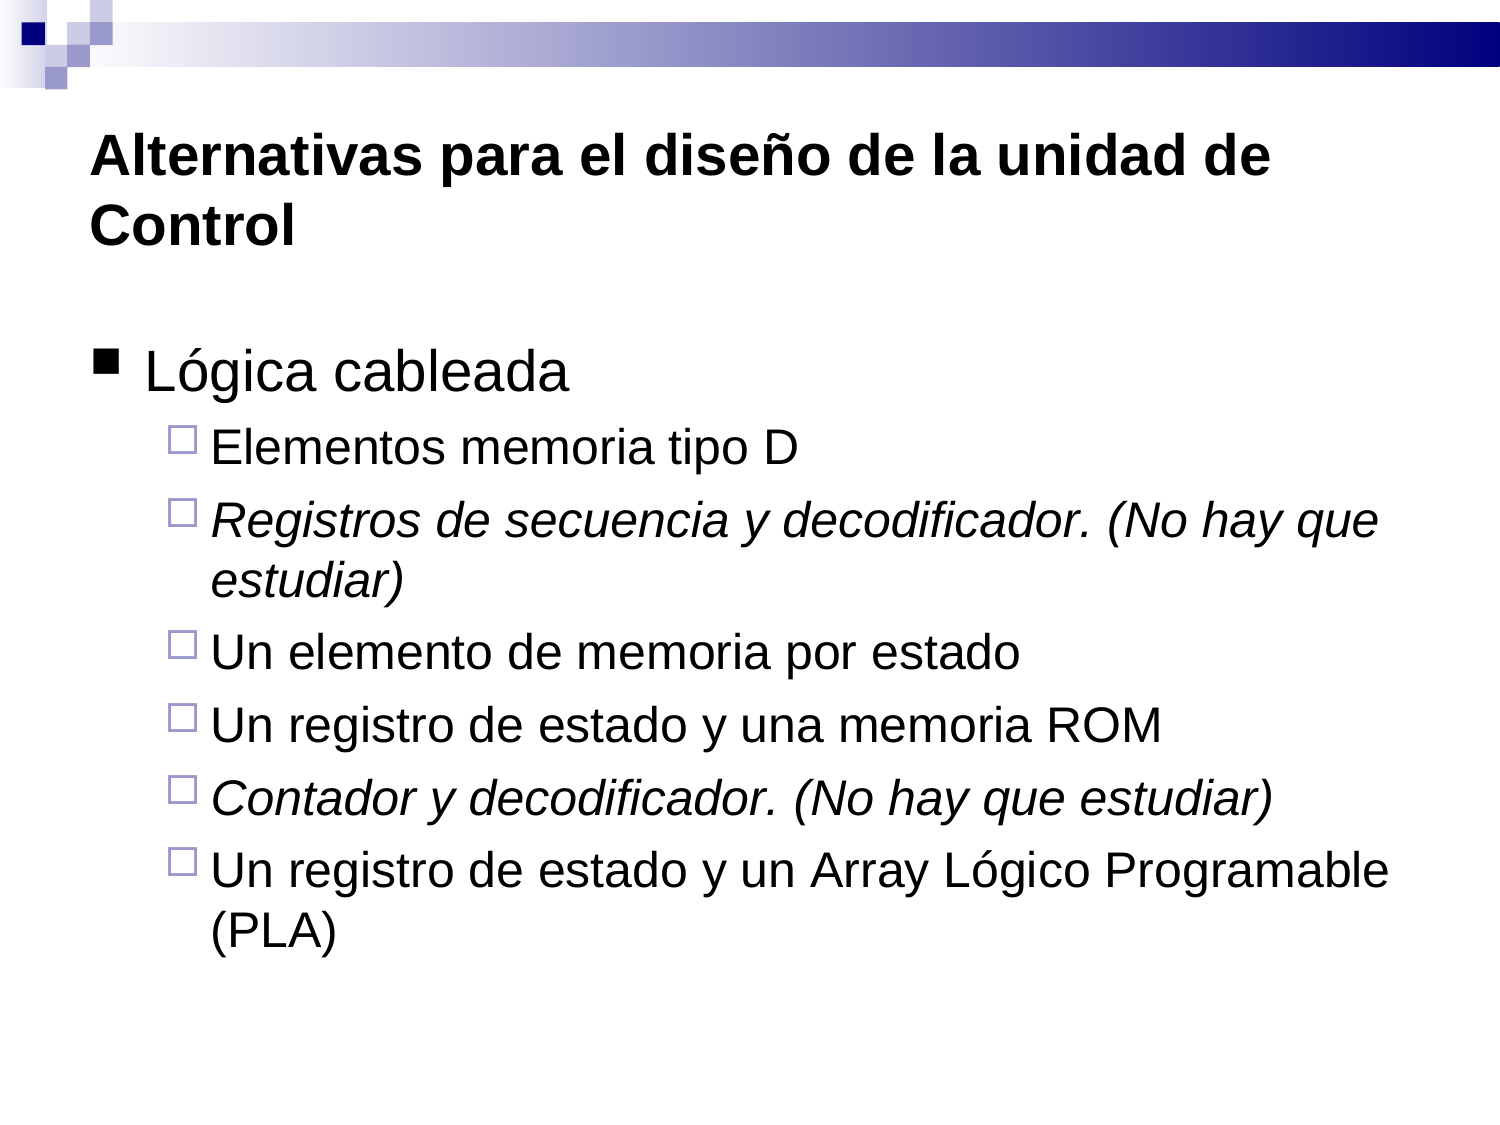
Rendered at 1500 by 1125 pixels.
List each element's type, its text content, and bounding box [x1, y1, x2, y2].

list Lógica cableada Elementos memoria tipo D Registros de secuencia y decodificador. (No hay que estudiar)‏ Un elemento de memoria por estado Un registro de estado y una memoria ROM Contador y decodificador. (No hay que estudiar)‏ Un registro de estado y un Array Lógico Programable (PLA)‏ [75, 324, 1426, 966]
title Alternativas para el diseño de la unidad de Control [75, 75, 1426, 301]
